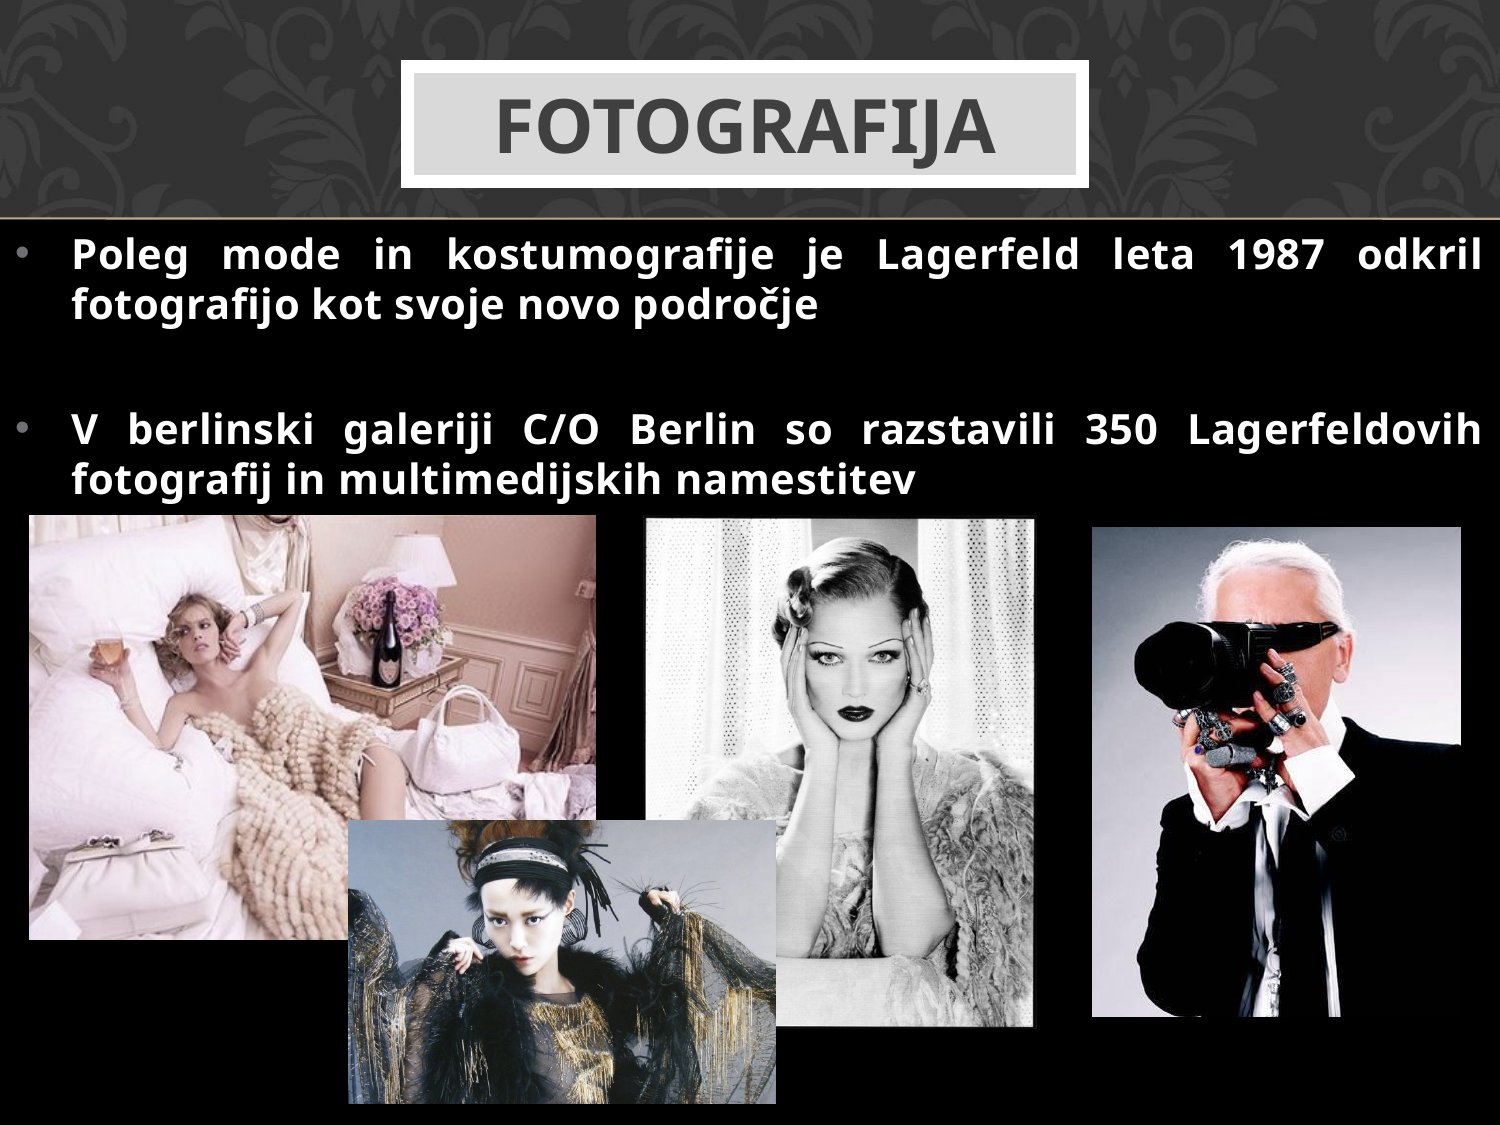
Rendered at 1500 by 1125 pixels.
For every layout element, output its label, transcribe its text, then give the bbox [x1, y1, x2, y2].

picture [29, 515, 1037, 1104]
picture [0, 0, 1500, 217]
list Poleg mode in kostumografije je Lagerfeld leta 1987 odkril fotografijo kot svoje novo področje V berlinski galeriji C/O Berlin so razstavili 350 Lagerfeldovih fotografij in multimedijskih namestitev [0, 220, 1500, 1125]
picture [1092, 527, 1461, 1017]
title FOTOGRAFIJA [407, 66, 1083, 182]
